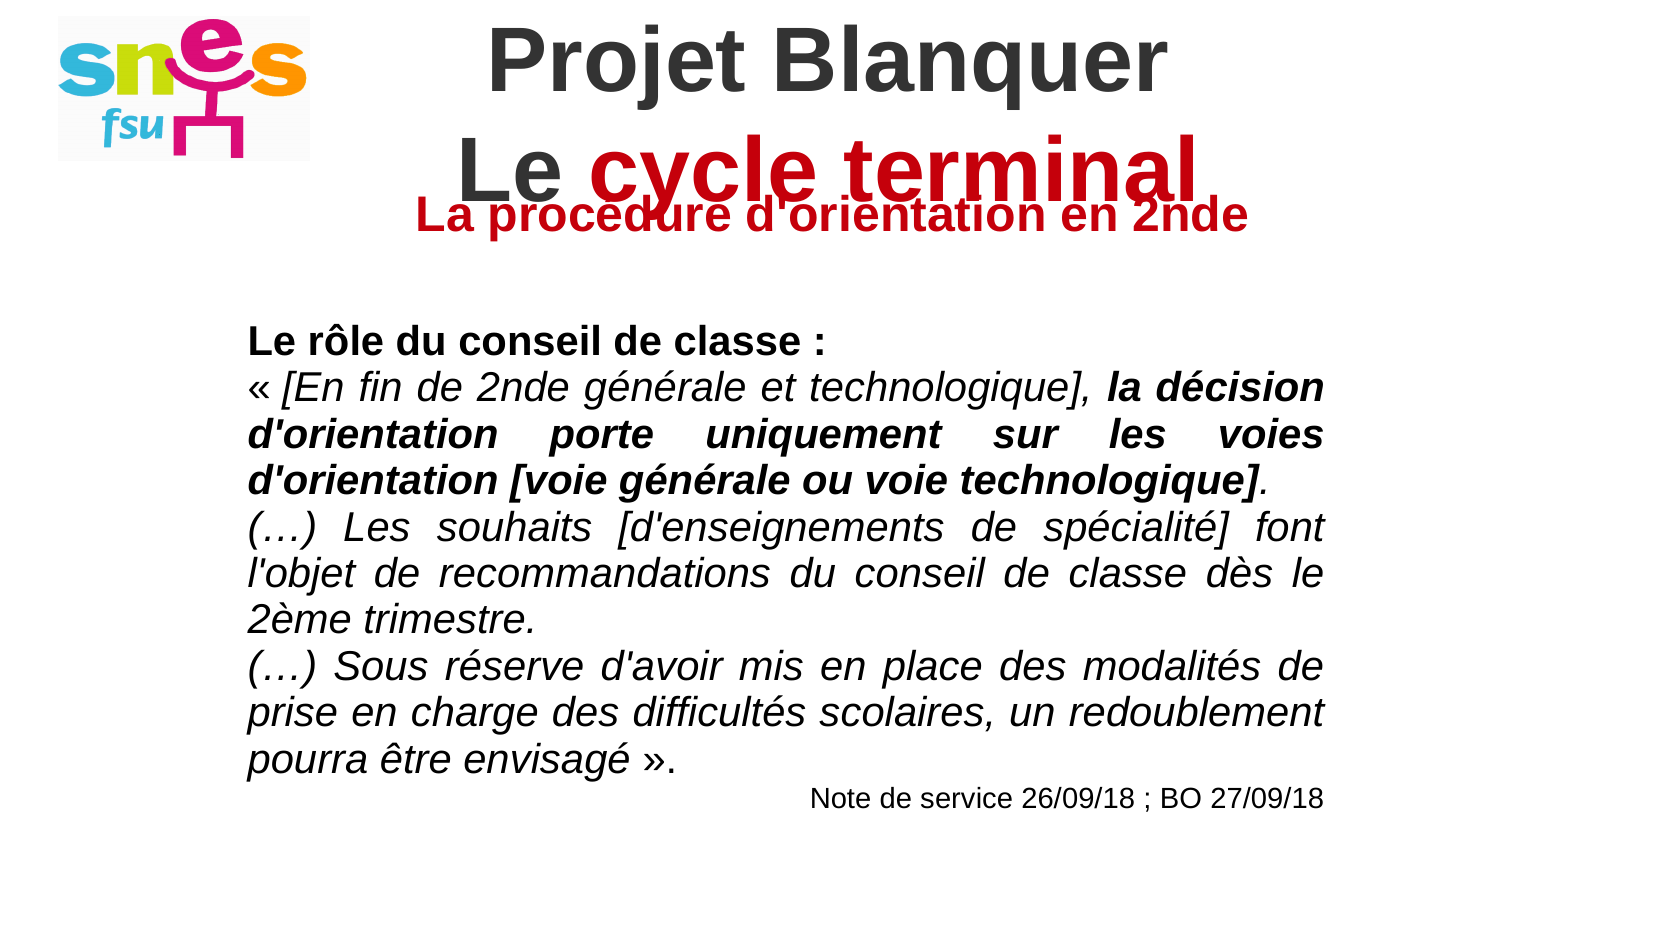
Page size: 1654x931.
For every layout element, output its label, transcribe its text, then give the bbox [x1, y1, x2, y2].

picture [58, 17, 310, 161]
text_box La procédure d'orientation en 2nde [306, 178, 1360, 301]
title Projet Blanquer Le cycle terminal [122, 0, 1535, 180]
text_box Le rôle du conseil de classe : « [En fin de 2nde générale et technologique], la décision d'orientation porte uniquement sur les voies d'orientation [voie générale ou voie technologique]. (…) Les souhaits [d'enseignements de spécialité] font l'objet de recommandations du conseil de classe dès le 2ème trimestre. (…) Sous réserve d'avoir mis en place des modalités de prise en charge des difficultés scolaires, un redoublement pourra être envisagé ». Note de service 26/09/18 ; BO 27/09/18 [232, 310, 1360, 843]
